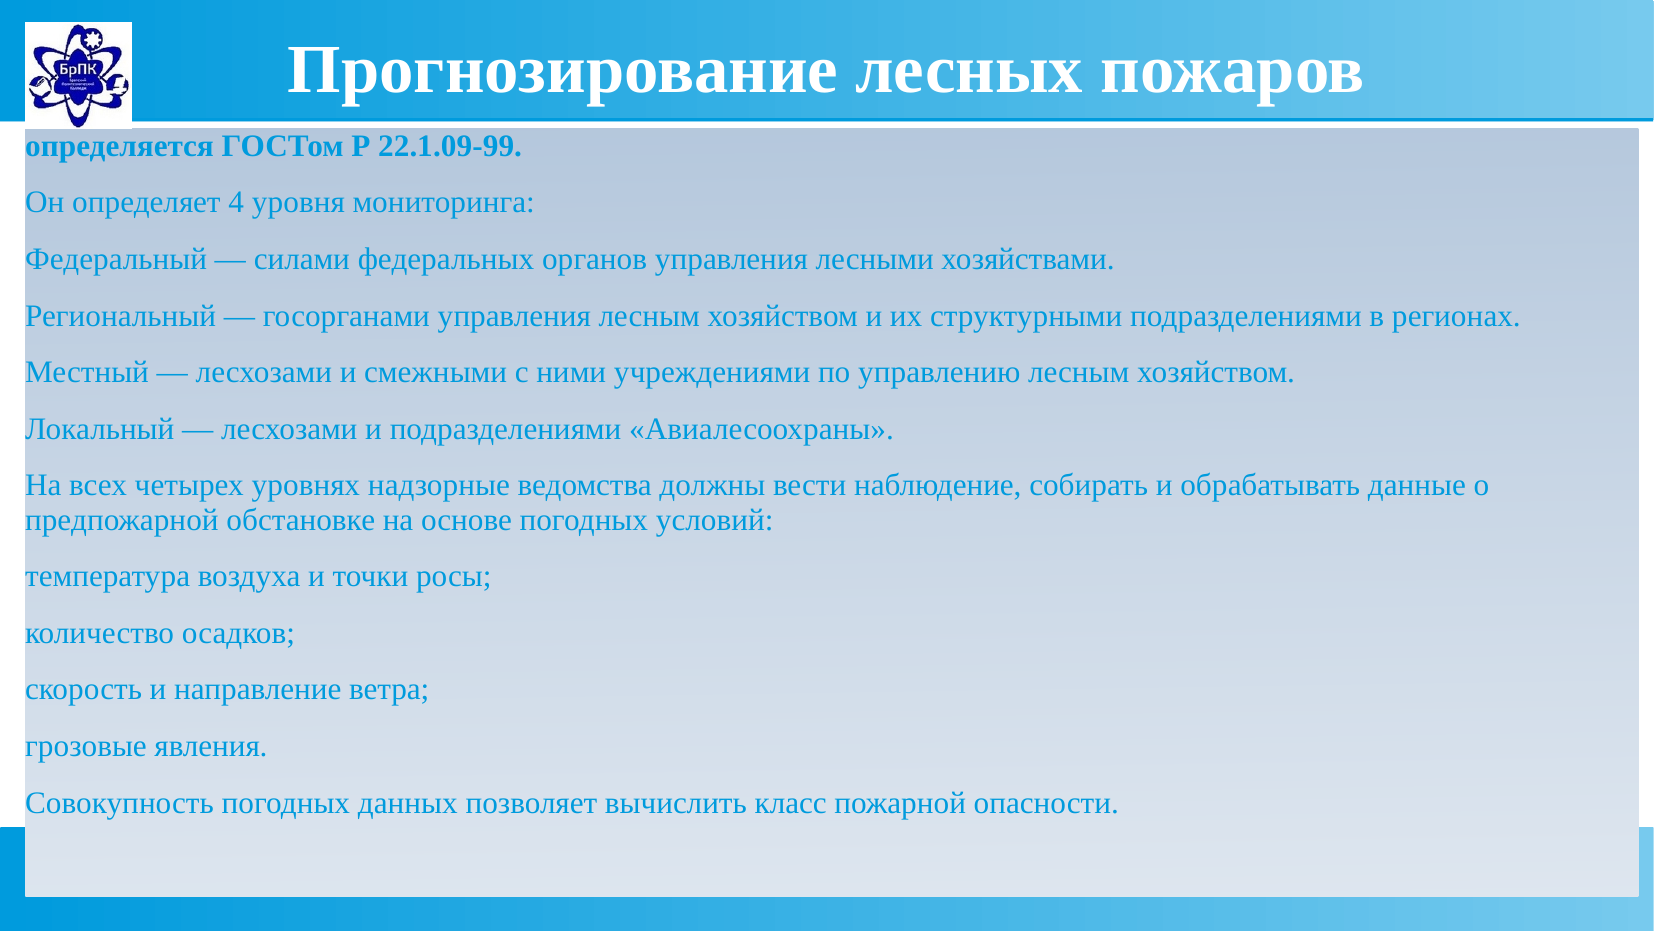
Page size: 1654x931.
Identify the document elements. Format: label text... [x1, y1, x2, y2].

title Прогнозирование лесных пожаров [132, 29, 1595, 108]
list определяется ГОСТом Р 22.1.09-99. Он определяет 4 уровня мониторинга: Федеральный — силами федеральных органов управления лесными хозяйствами. Региональный — госорганами управления лесным хозяйством и их структурными подразделениями в регионах. Местный — лесхозами и смежными с ними учреждениями по управлению лесным хозяйством. Локальный — лесхозами и подразделениями «Авиалесоохраны». На всех четырех уровнях надзорные ведомства должны вести наблюдение, собирать и обрабатывать данные о предпожарной обстановке на основе погодных условий: температура воздуха и точки росы; количество осадков; скорость и направление ветра; грозовые явления. Совокупность погодных данных позволяет вычислить класс пожарной опасности. [25, 128, 1639, 897]
picture [25, 23, 132, 129]
